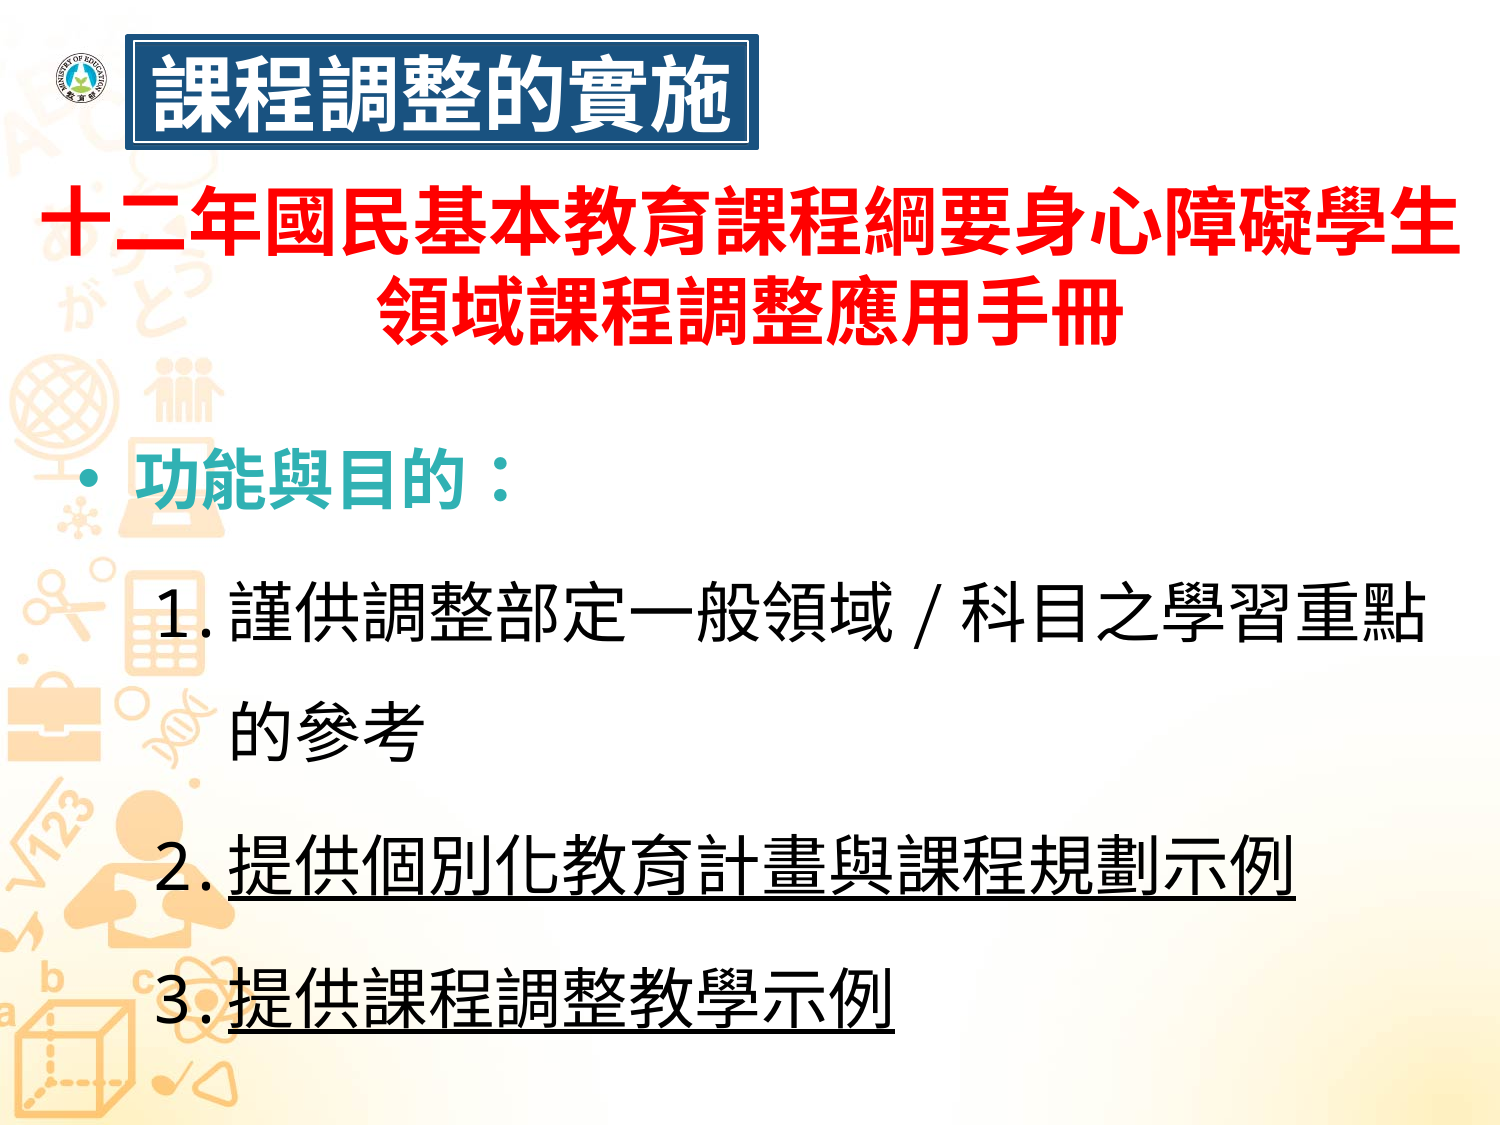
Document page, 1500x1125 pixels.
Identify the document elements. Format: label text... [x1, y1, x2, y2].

picture [420, 309, 436, 313]
picture [687, 326, 695, 334]
title 十二年國民基本教育課程綱要身心障礙學生 領域課程調整應用手冊 [1, 166, 1500, 309]
picture [793, 309, 816, 315]
text_box 課程調整的實施 [127, 36, 757, 149]
picture [919, 309, 934, 315]
picture [0, 0, 1500, 1125]
picture [943, 309, 959, 315]
picture [420, 319, 436, 324]
picture [538, 326, 546, 334]
list 功能與目的： 謹供調整部定一般領域/科目之學習重點的參考 提供個別化教育計畫與課程規劃示例 提供課程調整教學示例 [62, 389, 1451, 1011]
